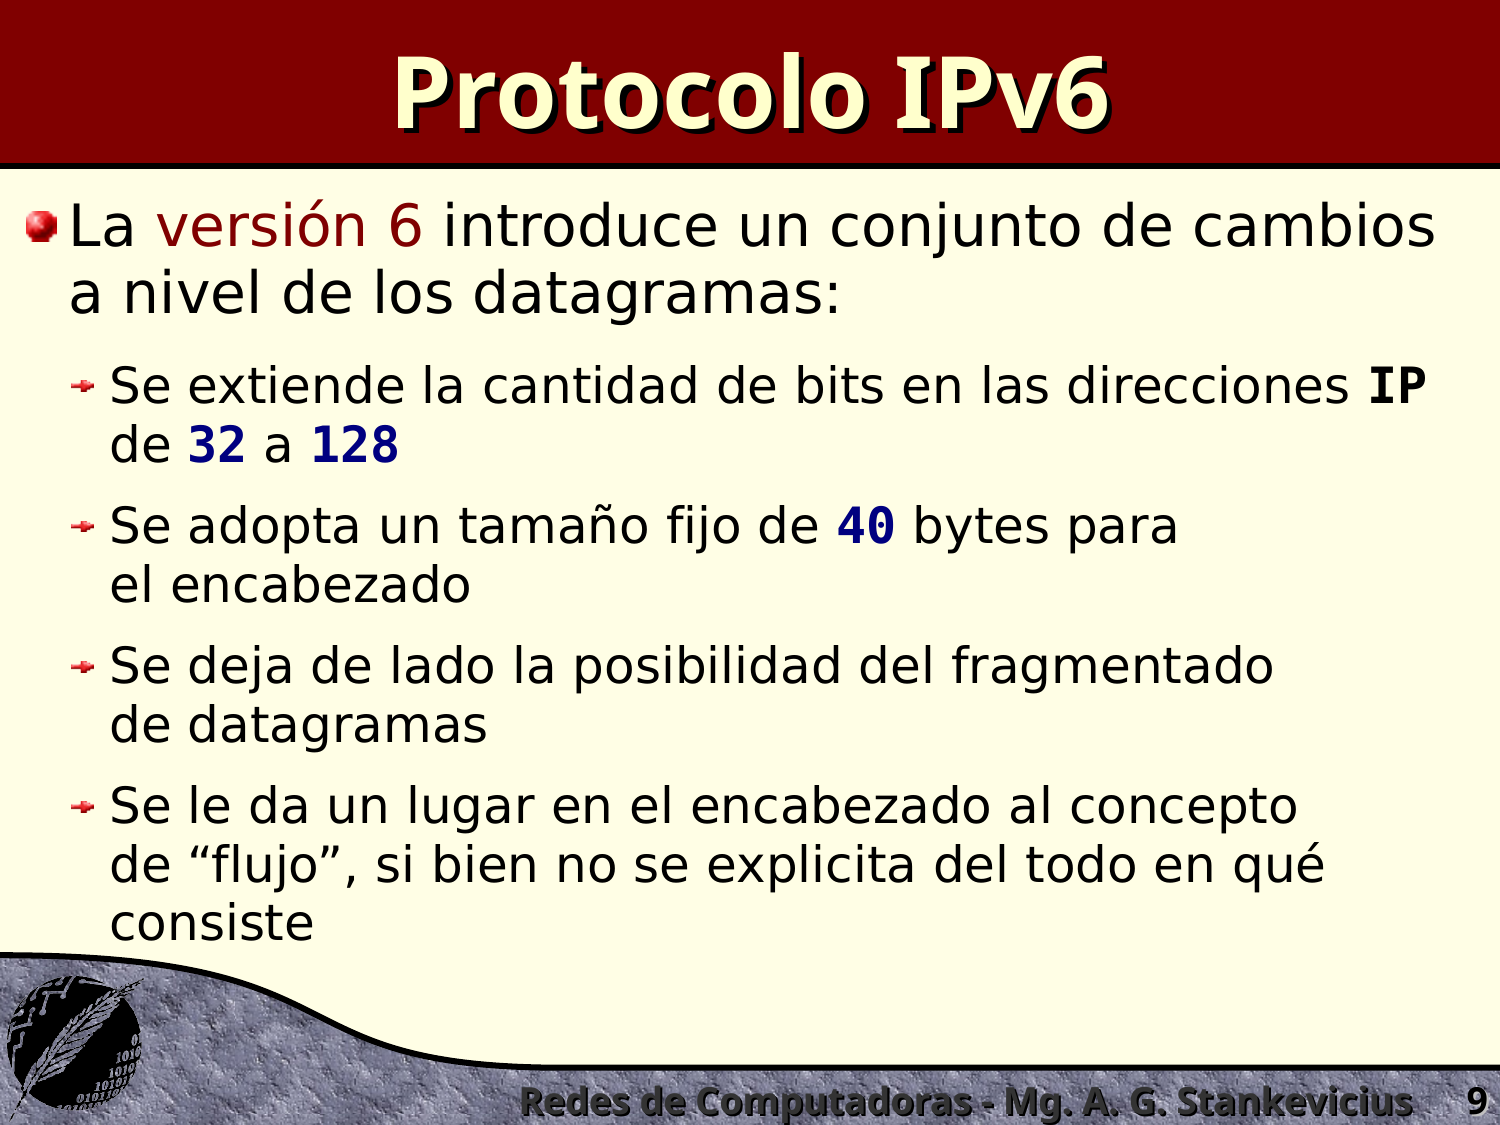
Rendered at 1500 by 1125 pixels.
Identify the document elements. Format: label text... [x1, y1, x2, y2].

title Protocolo IPv6 [15, 5, 1485, 160]
list La versión 6 introduce un conjunto de cambios a nivel de los datagramas: Se extiende la cantidad de bits en las direcciones IP de 32 a 128 Se adopta un tamaño fijo de 40 bytes para el encabezado Se deja de lado la posibilidad del fragmentado de datagramas Se le da un lugar en el encabezado al concepto de “flujo”, si bien no se explicita del todo en qué consiste [11, 192, 1486, 953]
picture [790, 1100, 795, 1110]
picture [1047, 1100, 1054, 1110]
picture [0, 959, 1500, 1125]
